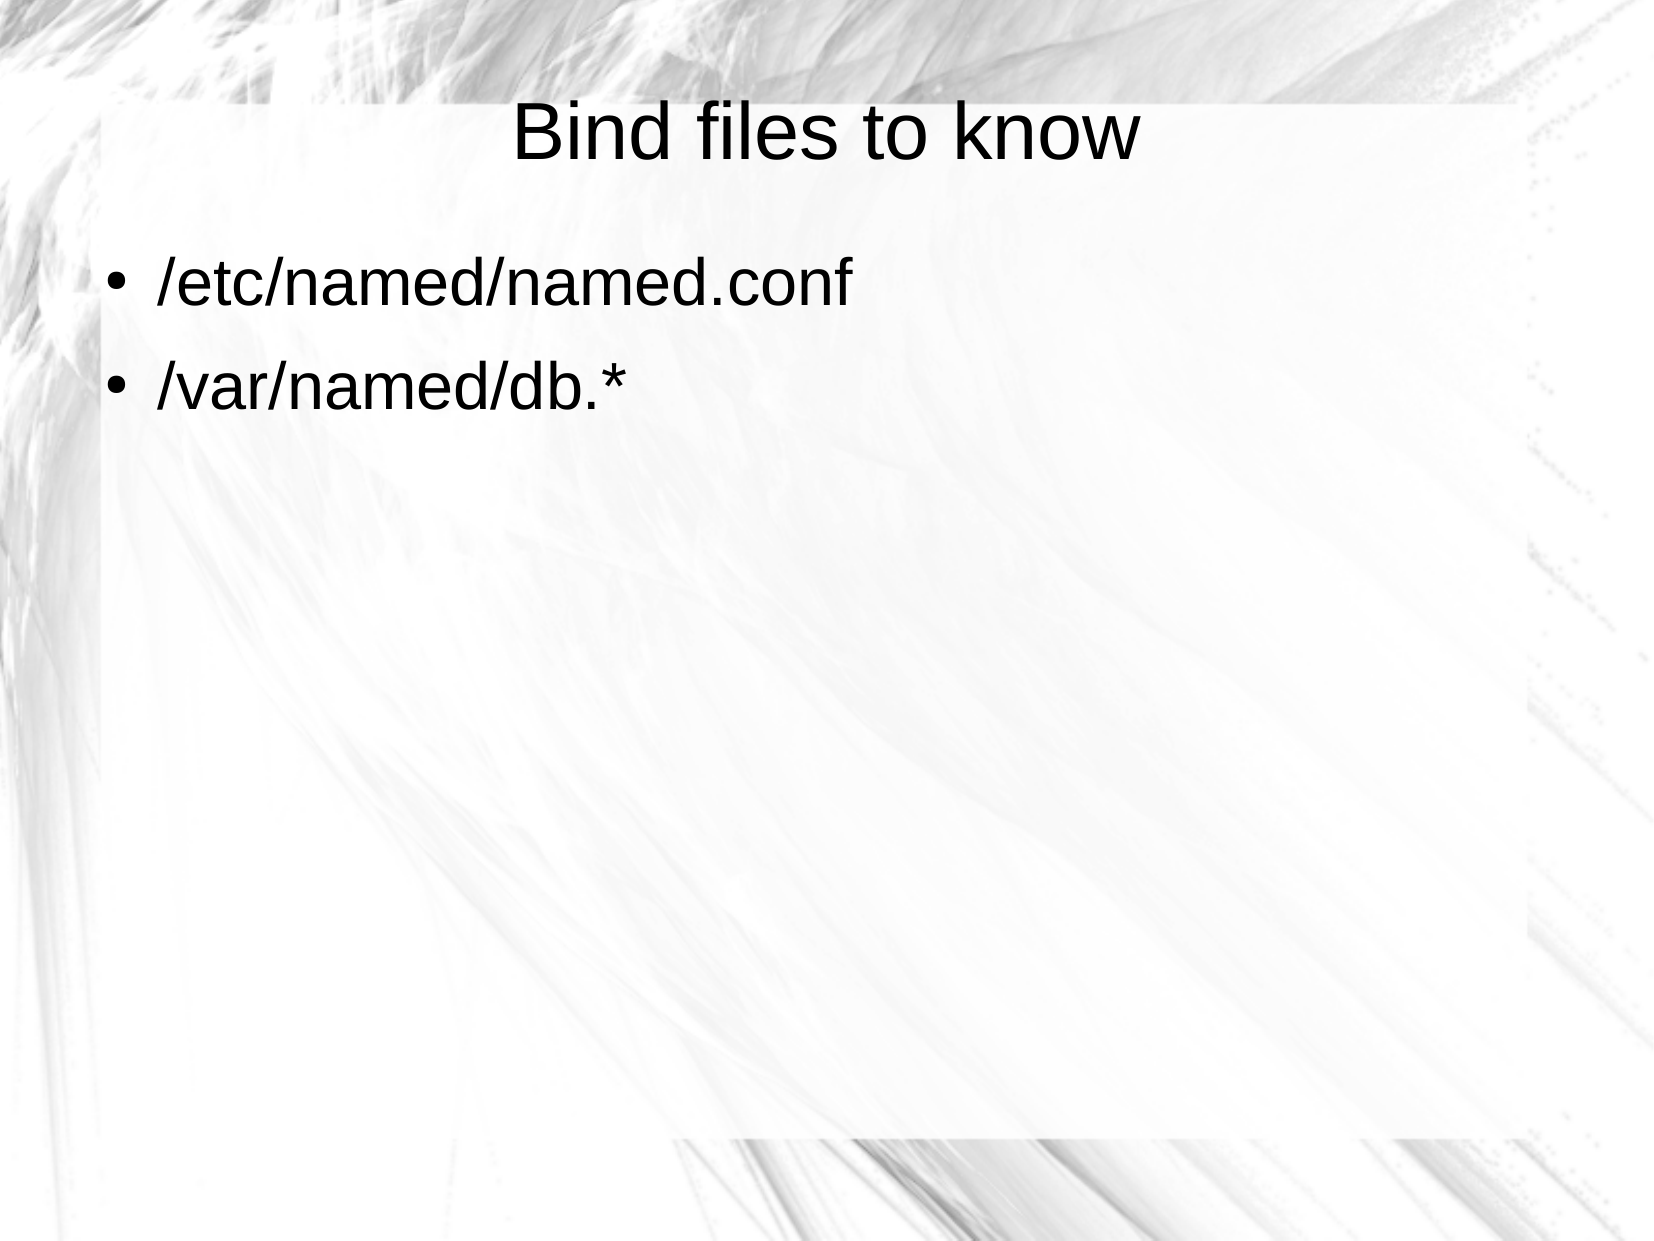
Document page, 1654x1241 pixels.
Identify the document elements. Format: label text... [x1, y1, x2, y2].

list /etc/named/named.conf /var/named/db.* [86, 244, 1576, 1039]
title Bind files to know [82, 37, 1571, 226]
picture [0, 0, 1654, 1241]
